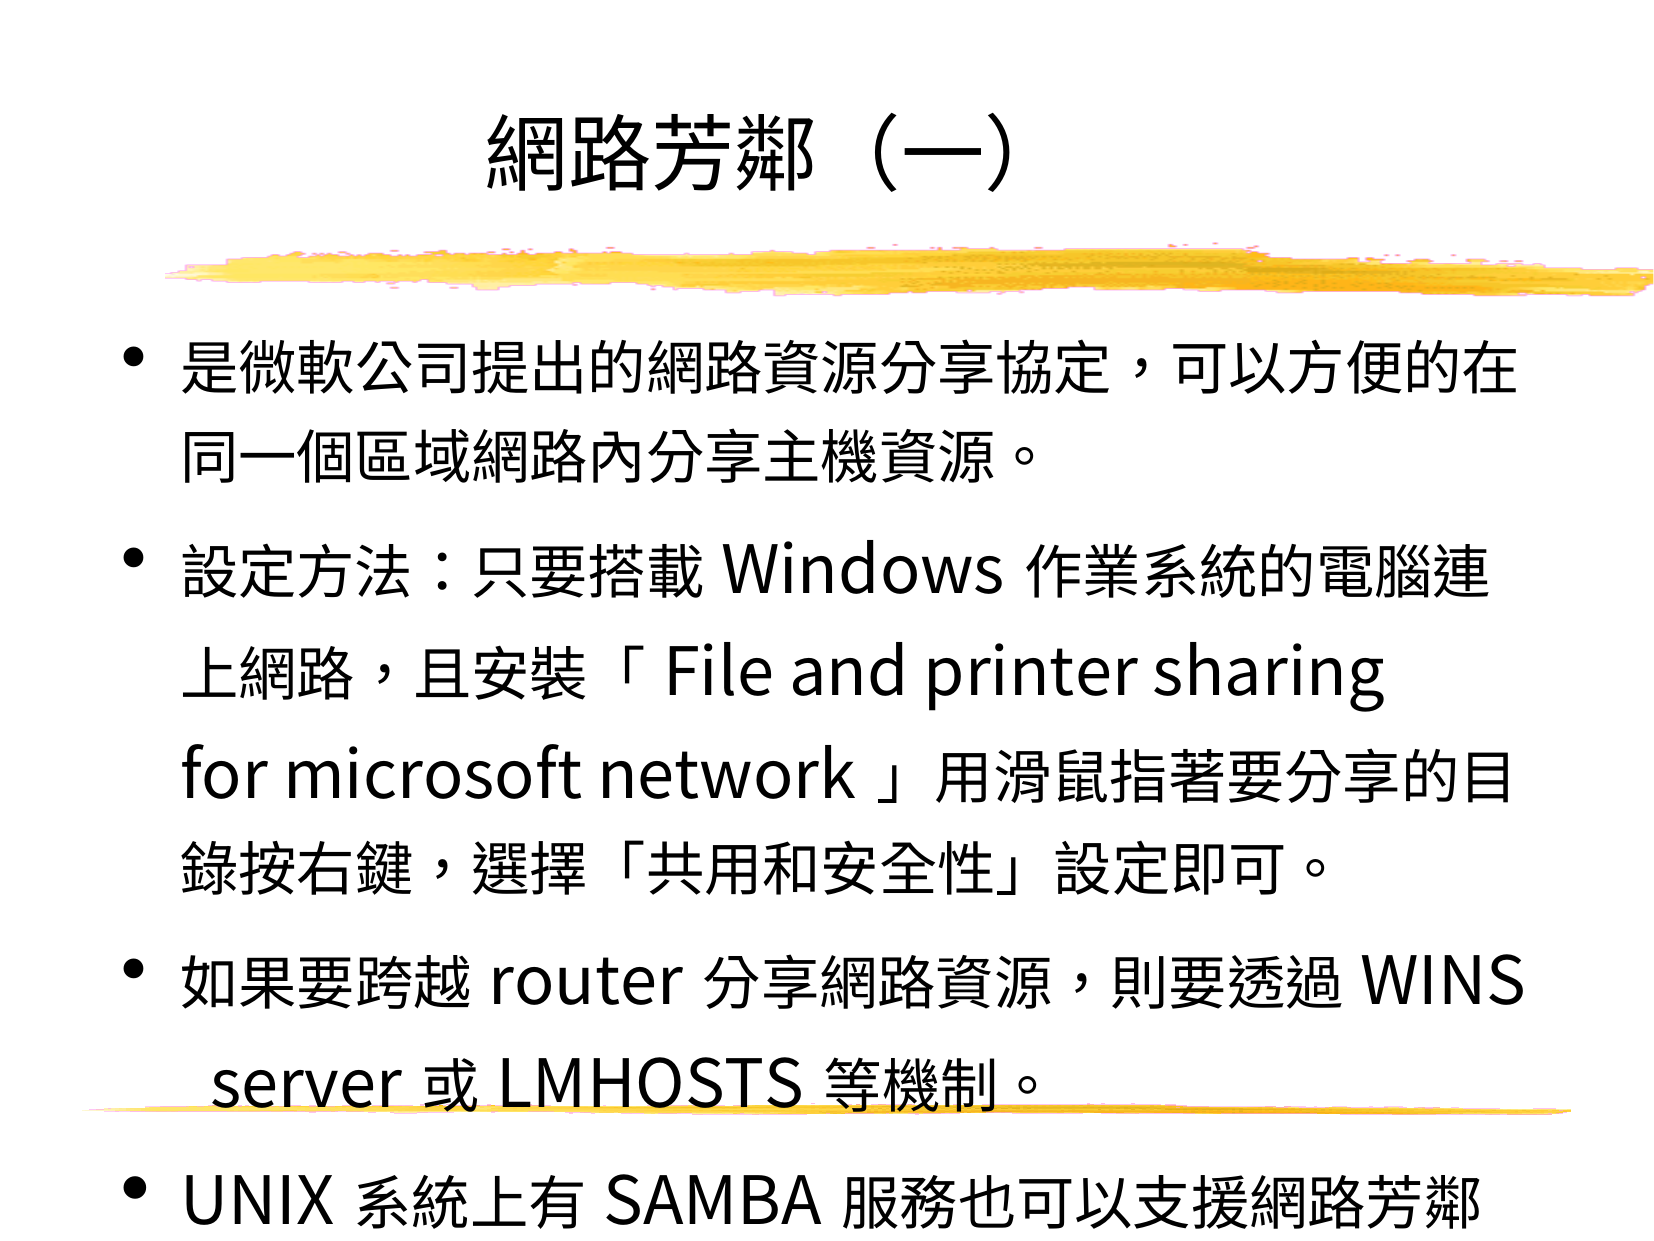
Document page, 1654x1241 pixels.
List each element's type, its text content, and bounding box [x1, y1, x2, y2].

picture [82, 1102, 1571, 1117]
title 網路芳鄰（一） [73, 41, 1479, 249]
picture [927, 1102, 935, 1107]
picture [465, 1102, 473, 1107]
picture [165, 237, 1654, 308]
list 是微軟公司提出的網路資源分享協定，可以方便的在同一個區域網路內分享主機資源。 設定方法：只要搭載Windows作業系統的電腦連上網路，且安裝「File and printer sharing for microsoft network」用滑鼠指著要分享的目錄按右鍵，選擇「共用和安全性」設定即可。 如果要跨越router分享網路資源，則要透過WINS server或LMHOSTS等機制。 UNIX系統上有SAMBA服務也可以支援網路芳鄰 [124, 316, 1530, 1087]
